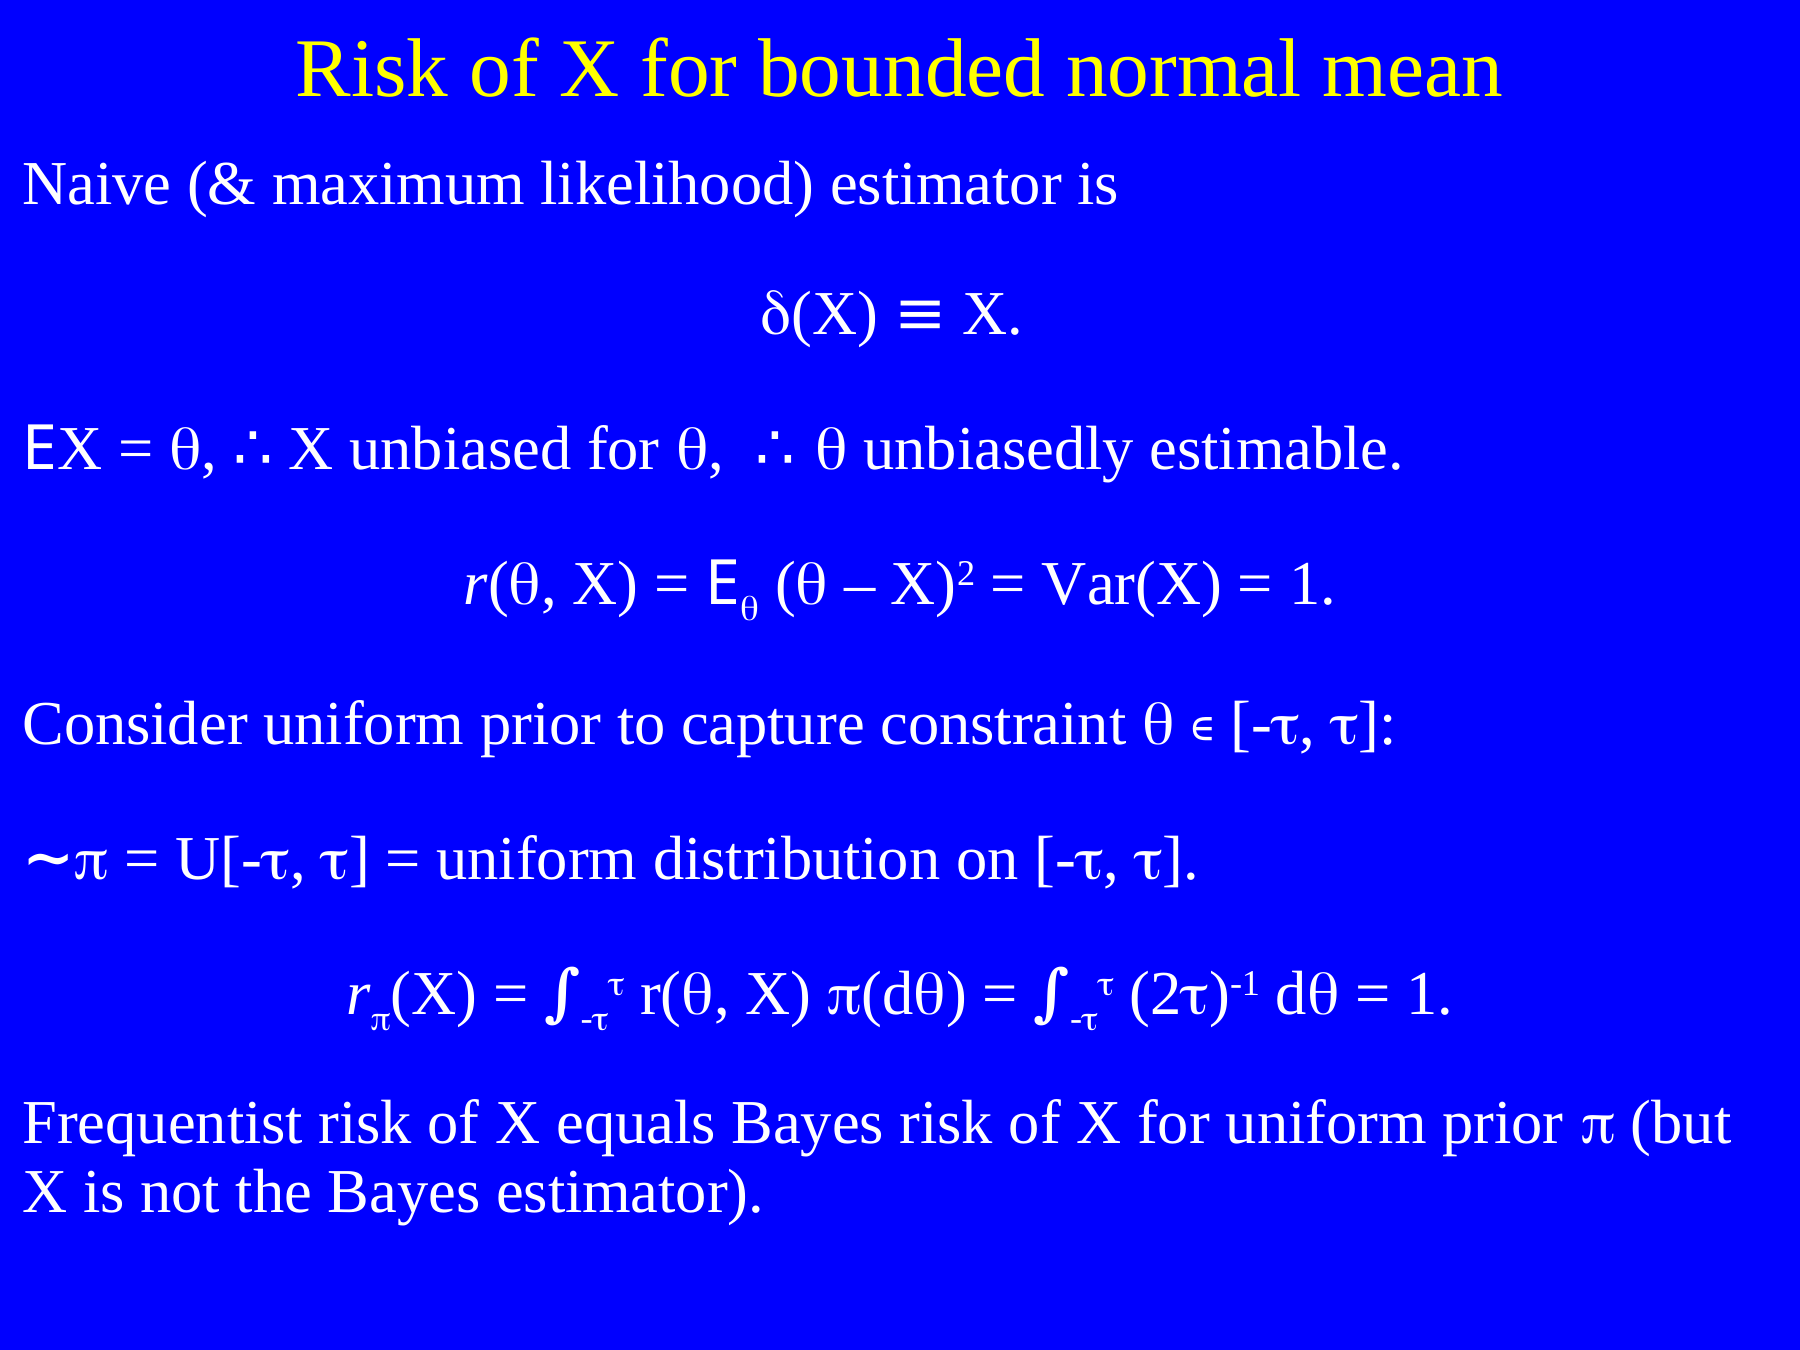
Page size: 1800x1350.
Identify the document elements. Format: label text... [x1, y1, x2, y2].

title Risk of X for bounded normal mean [0, 0, 1800, 137]
list Naive (& maximum likelihood) estimator is (X) ≡ X. EX = , ∴ X unbiased for , ∴  unbiasedly estimable. r(, X) = E ( – X)2 = Var(X) = . Consider uniform prior to capture constraint  ∊ [-, ]: ∼ = U[-, ] = uniform distribution on [-, ]. r(X) = ∫- r(, X) (d) = ∫- (2)-1 d = . Frequentist risk of X equals Bayes risk of X for uniform prior  (but X is not the Bayes estimator). [0, 137, 1800, 1350]
